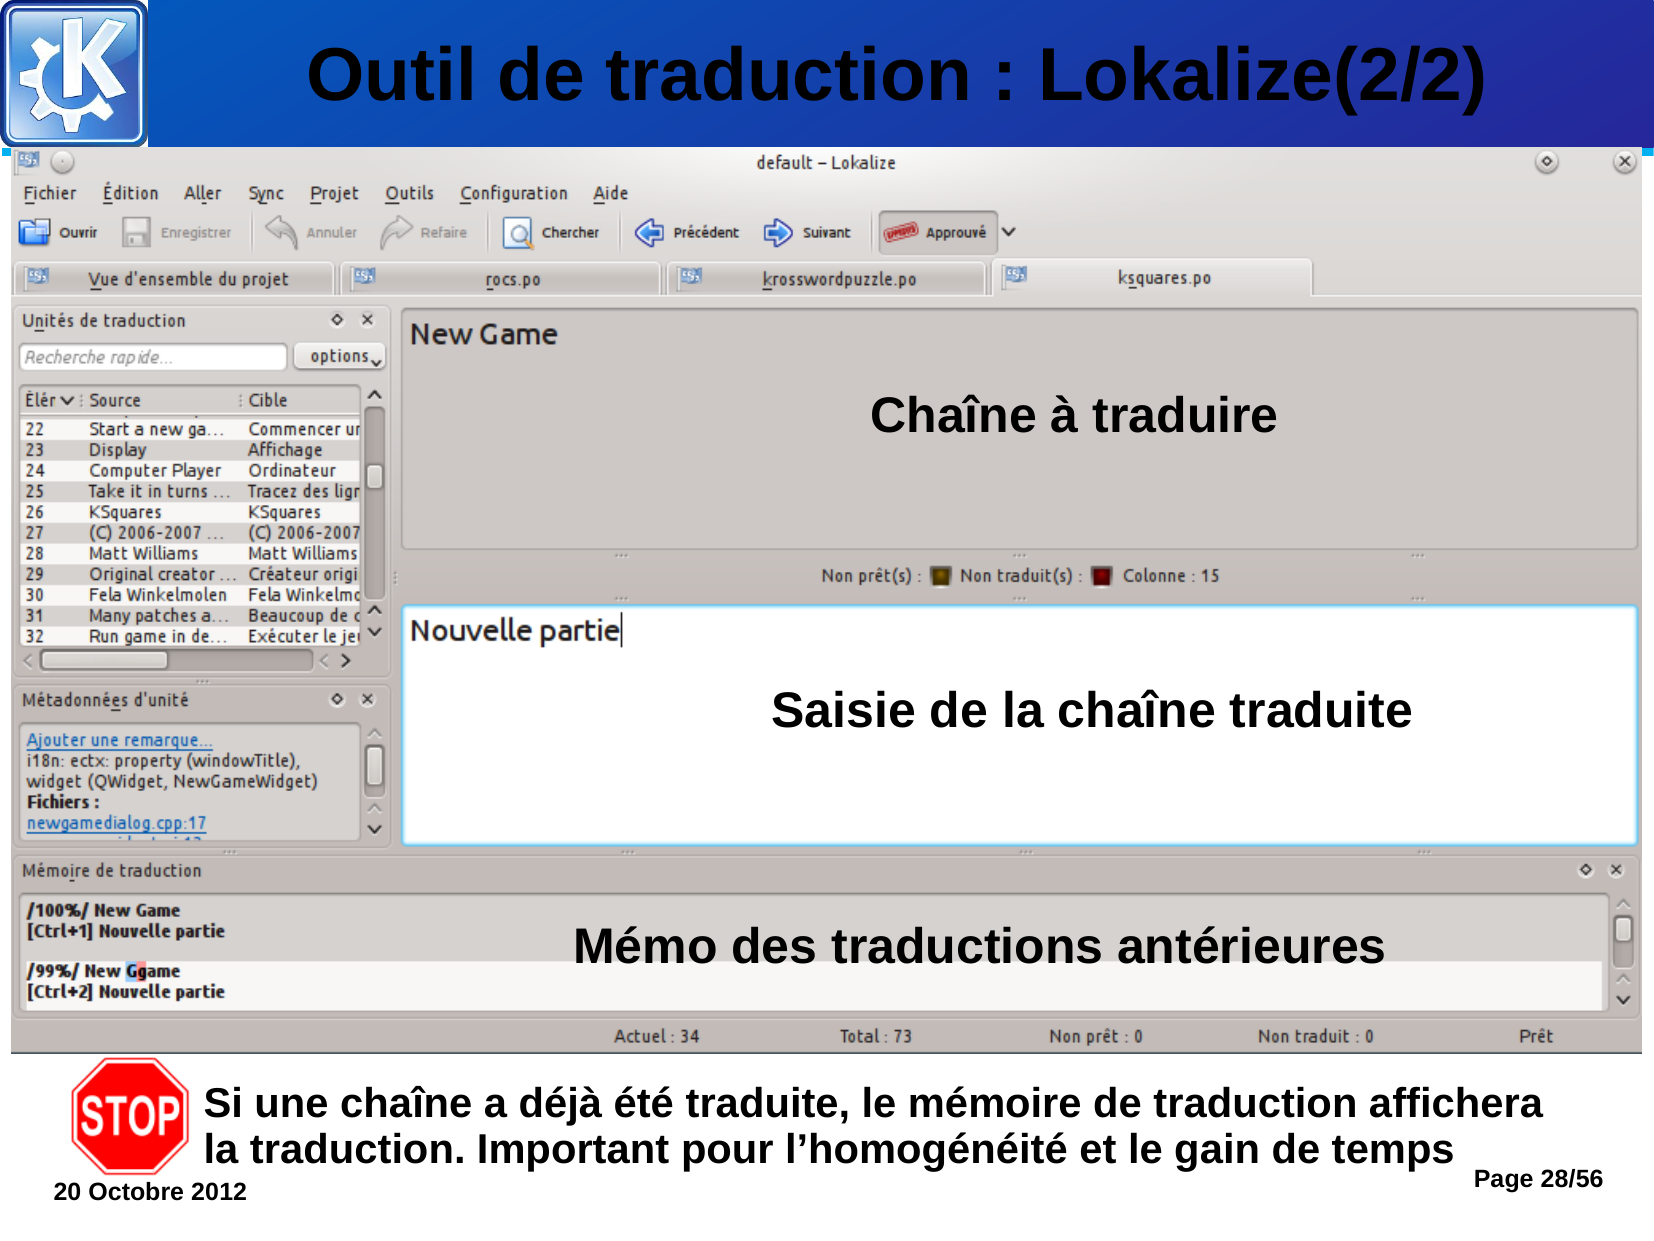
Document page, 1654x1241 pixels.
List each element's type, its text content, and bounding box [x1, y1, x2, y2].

text_box Si une chaîne a déjà été traduite, le mémoire de traduction affichera la traduction. Important pour l’homogénéité et le gain de temps [188, 1069, 1583, 1199]
picture [71, 1057, 190, 1176]
text_box Chaîne à traduire [614, 380, 1536, 452]
picture [0, 0, 1642, 1054]
text_box Saisie de la chaîne traduite [649, 675, 1536, 747]
text_box Outil de traduction : Lokalize(2/2) [141, 0, 1654, 148]
text_box Mémo des traductions antérieures [543, 911, 1418, 983]
